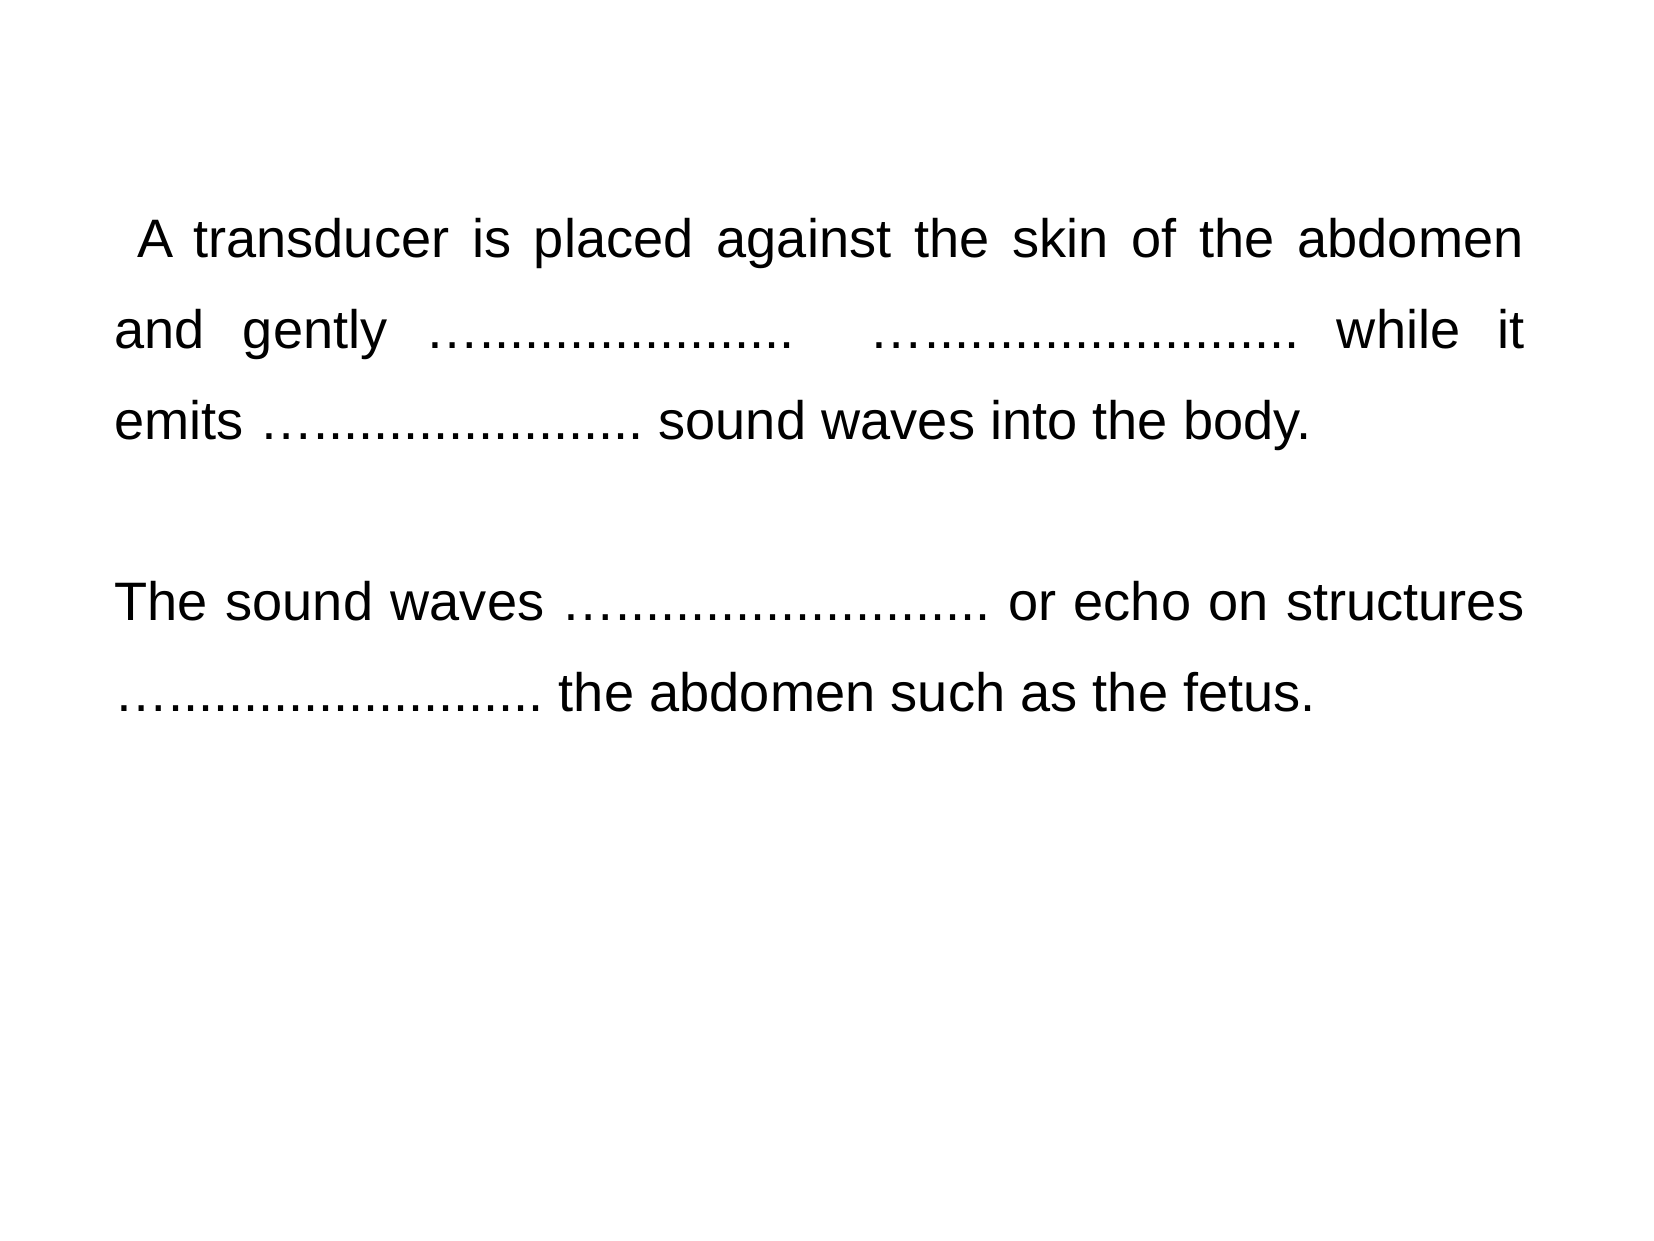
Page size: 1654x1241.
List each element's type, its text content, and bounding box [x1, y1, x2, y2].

text_box A transducer is placed against the skin of the abdomen and gently …..................... …......................... while it emits …...................... sound waves into the body. The sound waves …......................... or echo on structures …......................... the abdomen such as the fetus. [99, 171, 1541, 828]
